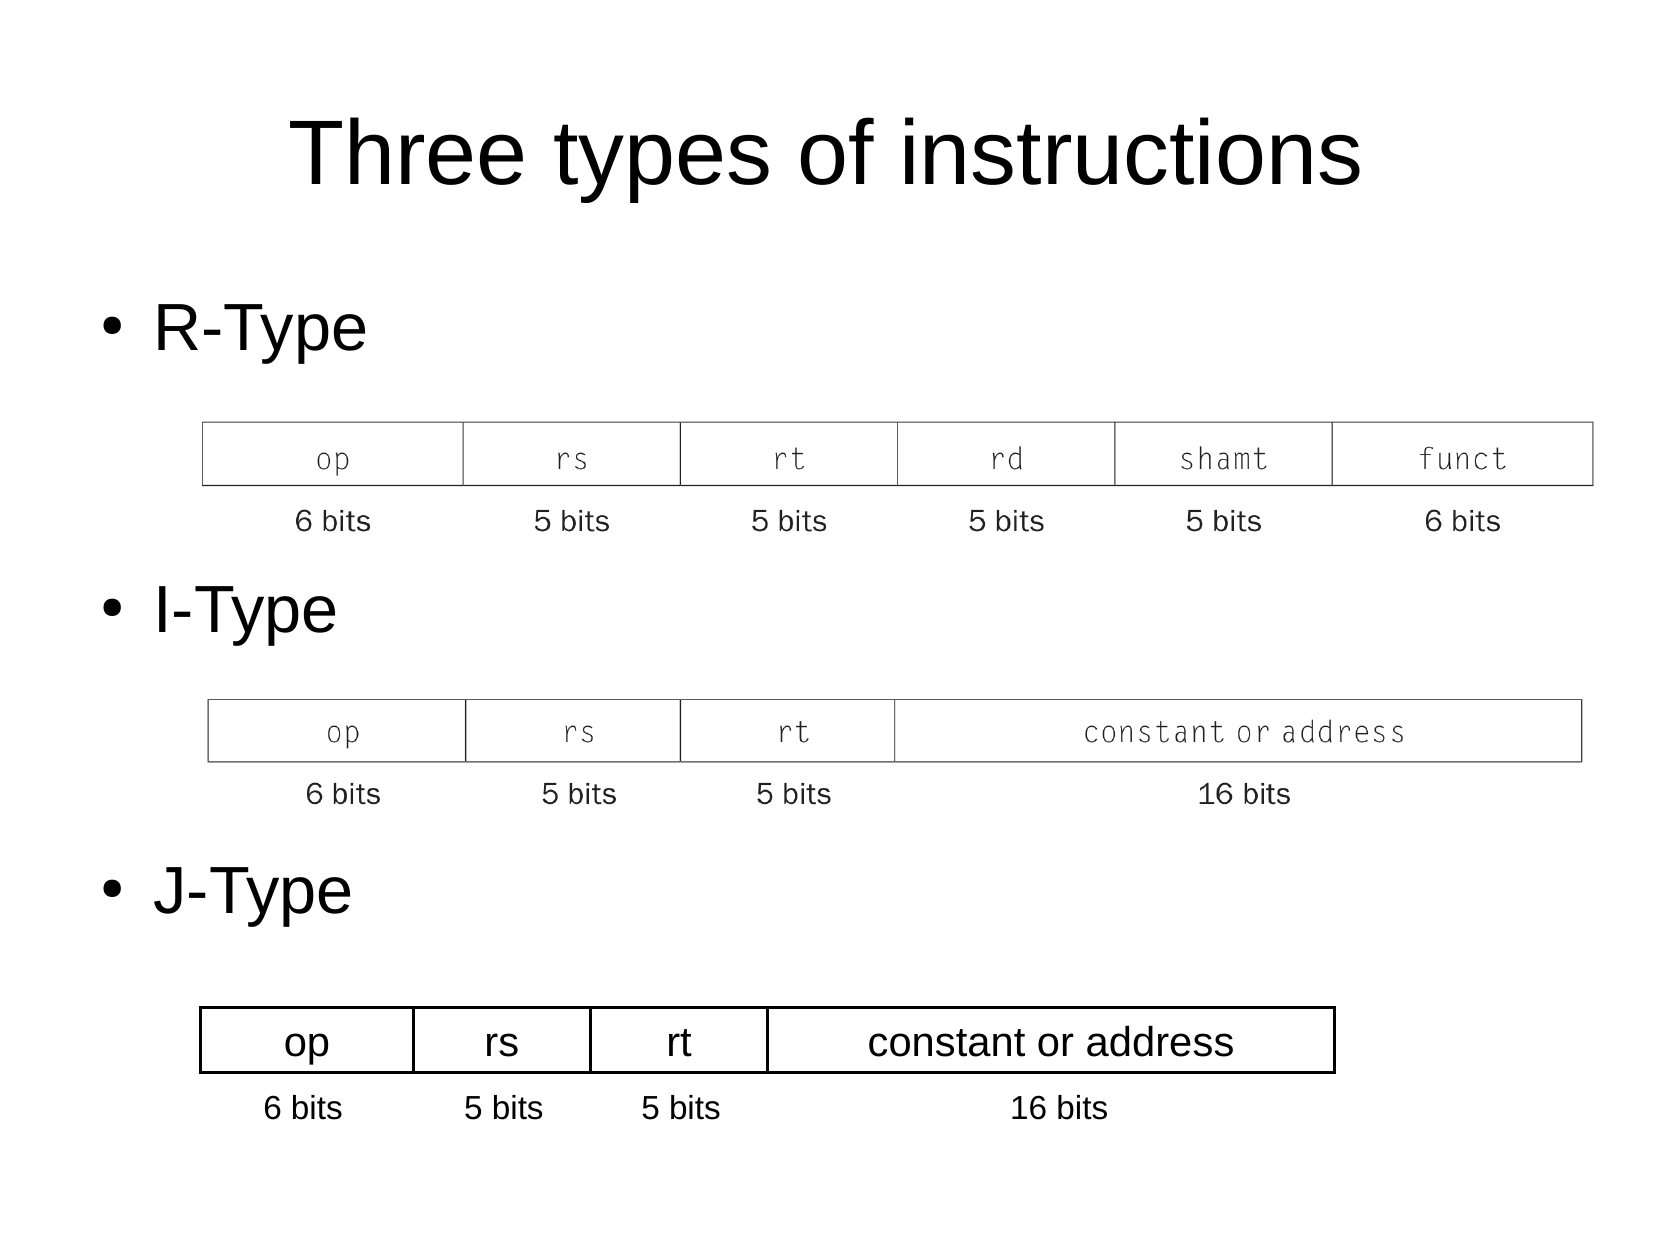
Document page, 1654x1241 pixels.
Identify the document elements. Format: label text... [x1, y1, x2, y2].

text_box 5 bits [626, 1078, 737, 1135]
text_box 5 bits [449, 1078, 559, 1135]
list R-Type I-Type J-Type [82, 290, 1571, 1010]
text_box rt [590, 1007, 767, 1073]
picture [187, 404, 1613, 551]
text_box constant or address [767, 1007, 1335, 1073]
text_box rs [413, 1007, 590, 1073]
picture [197, 680, 1593, 827]
text_box 16 bits [995, 1078, 1124, 1135]
text_box 6 bits [248, 1078, 358, 1135]
title Three types of instructions [82, 49, 1571, 257]
text_box op [200, 1007, 413, 1073]
